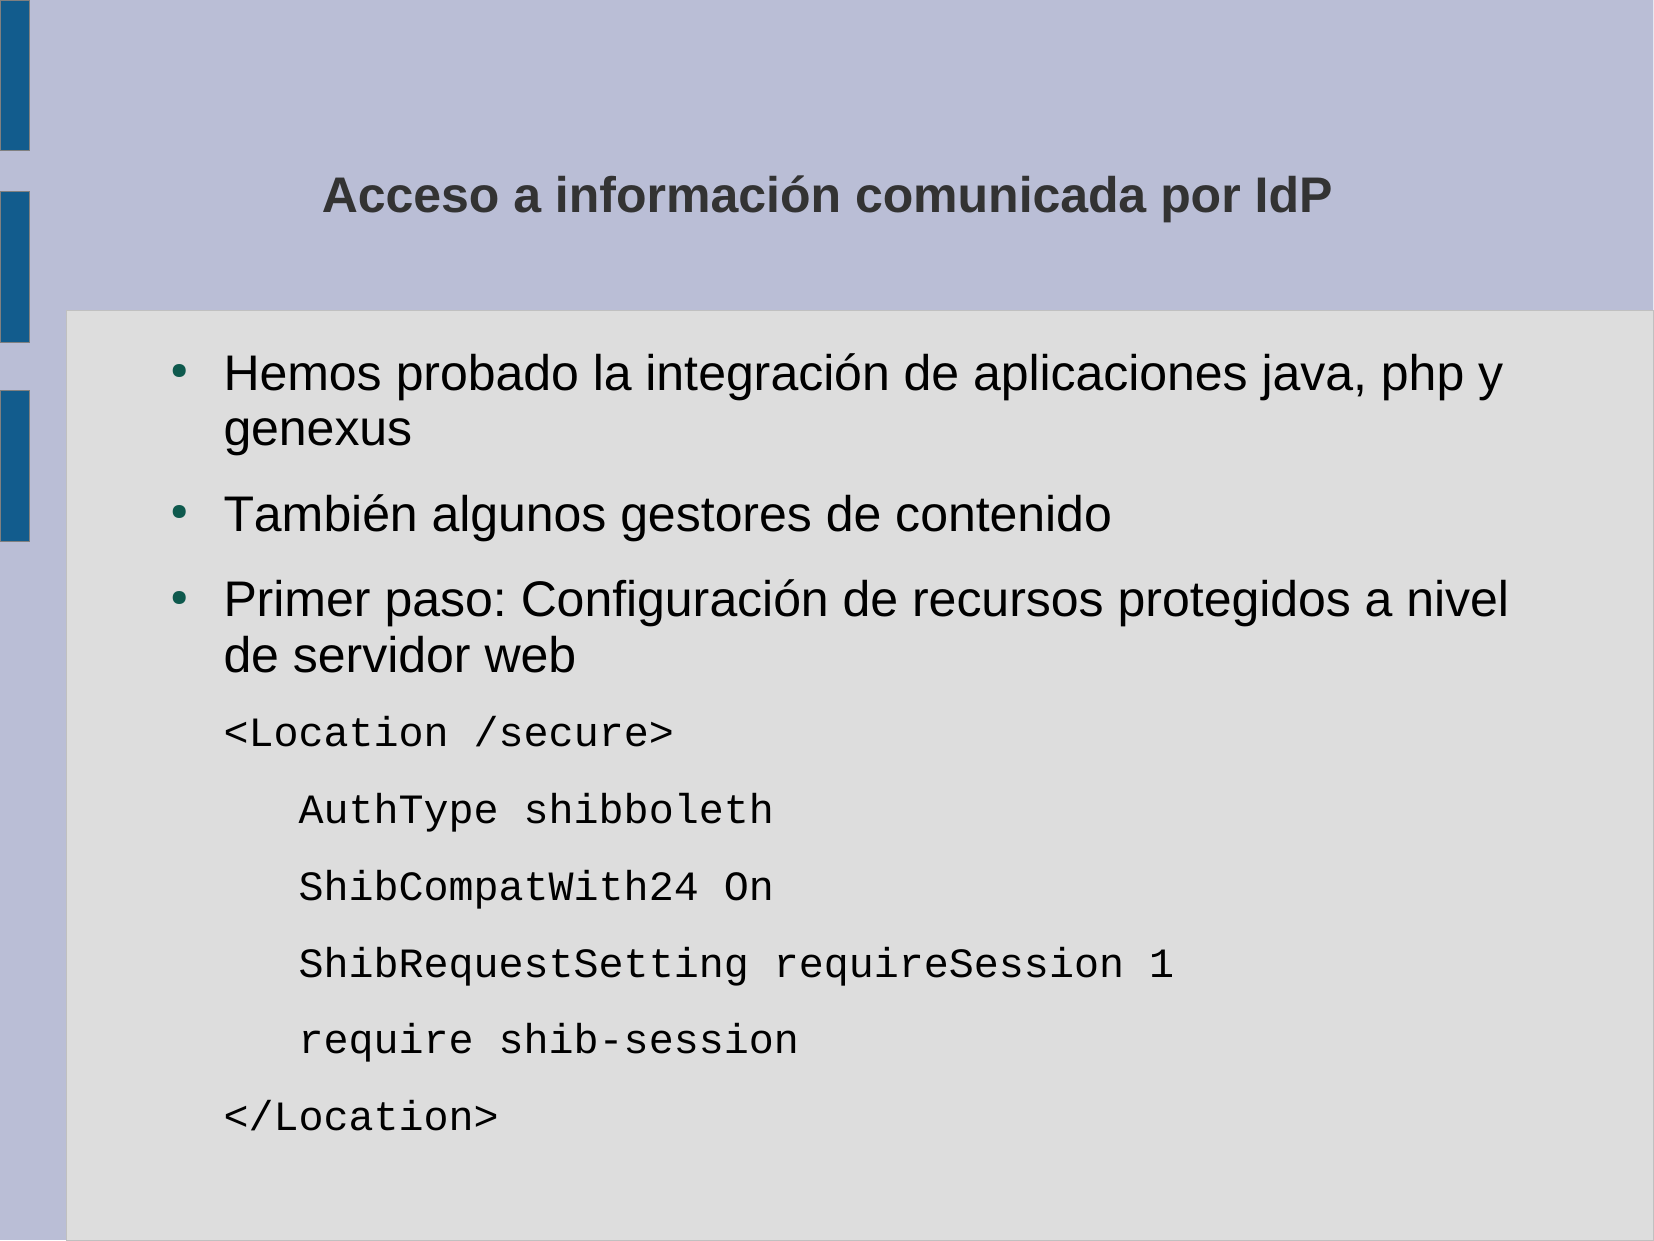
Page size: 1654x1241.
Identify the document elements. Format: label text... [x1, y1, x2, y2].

list Hemos probado la integración de aplicaciones java, php y genexus También algunos gestores de contenido Primer paso: Configuración de recursos protegidos a nivel de servidor web <Location /secure> AuthType shibboleth ShibCompatWith24 On ShibRequestSetting requireSession 1 require shib-session </Location> [152, 344, 1534, 1129]
title Acceso a información comunicada por IdP [121, 91, 1534, 299]
